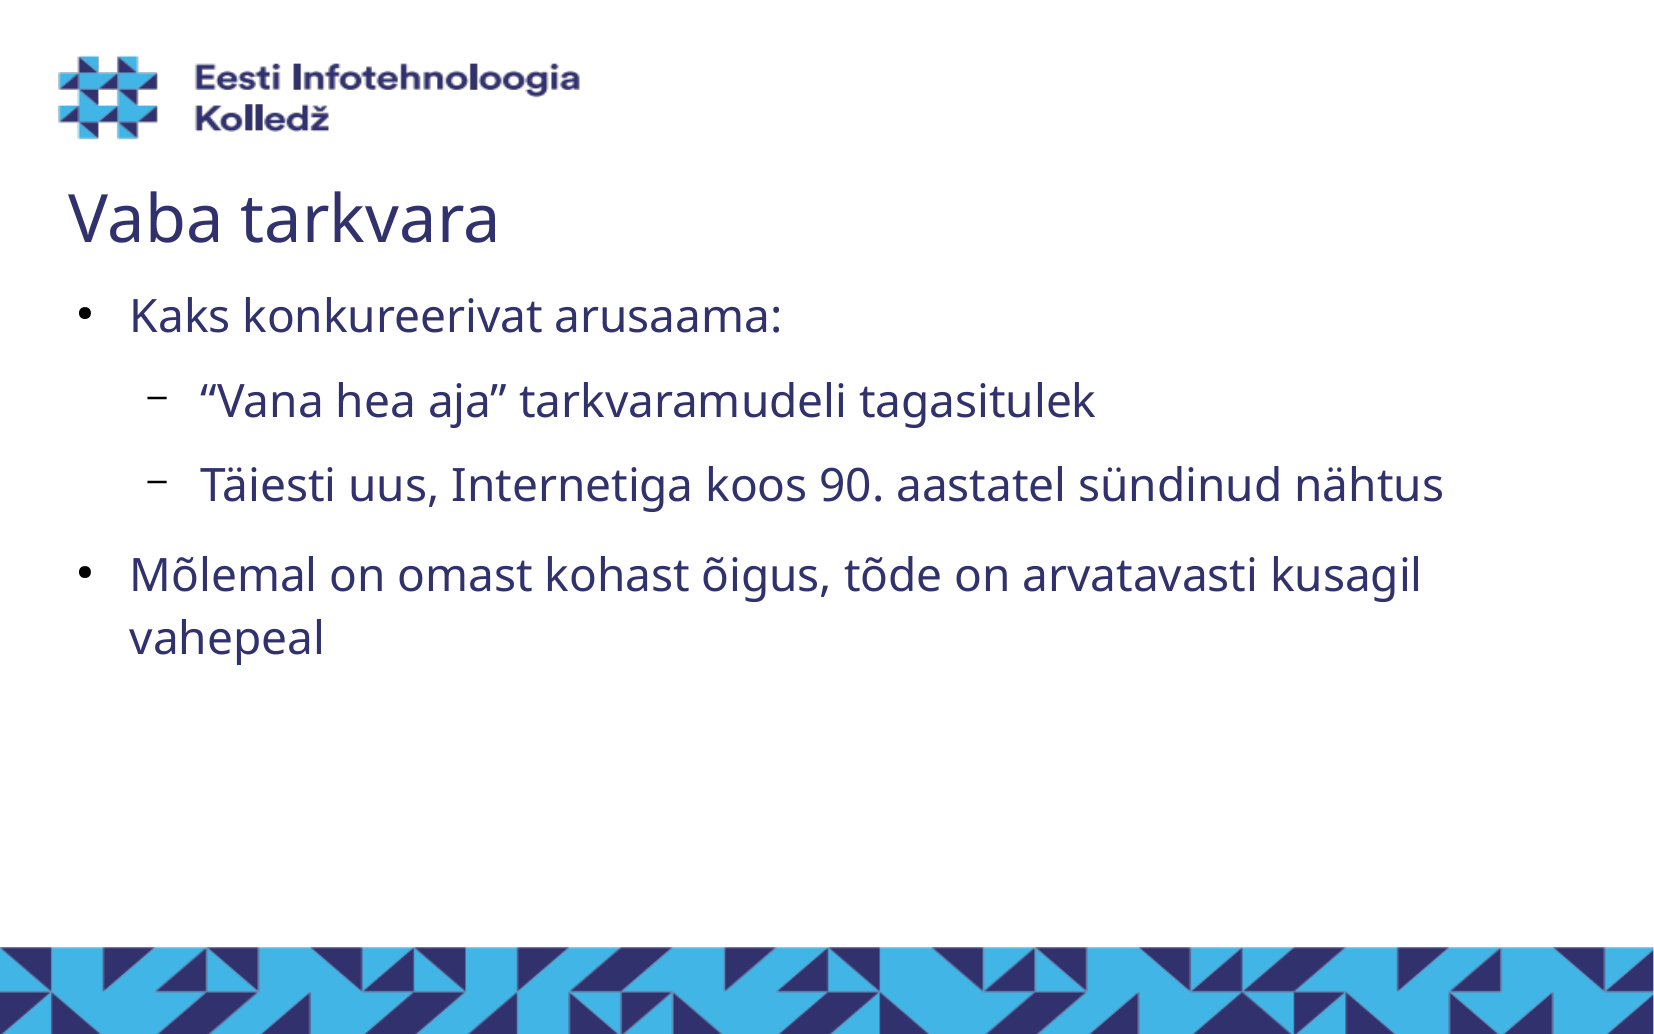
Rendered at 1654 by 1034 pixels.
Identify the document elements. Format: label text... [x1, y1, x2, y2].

title Vaba tarkvara [68, 147, 1536, 283]
list Kaks konkureerivat arusaama: “Vana hea aja” tarkvaramudeli tagasitulek Täiesti uus, Internetiga koos 90. aastatel sündinud nähtus Mõlemal on omast kohast õigus, tõde on arvatavasti kusagil vahepeal [59, 283, 1595, 936]
